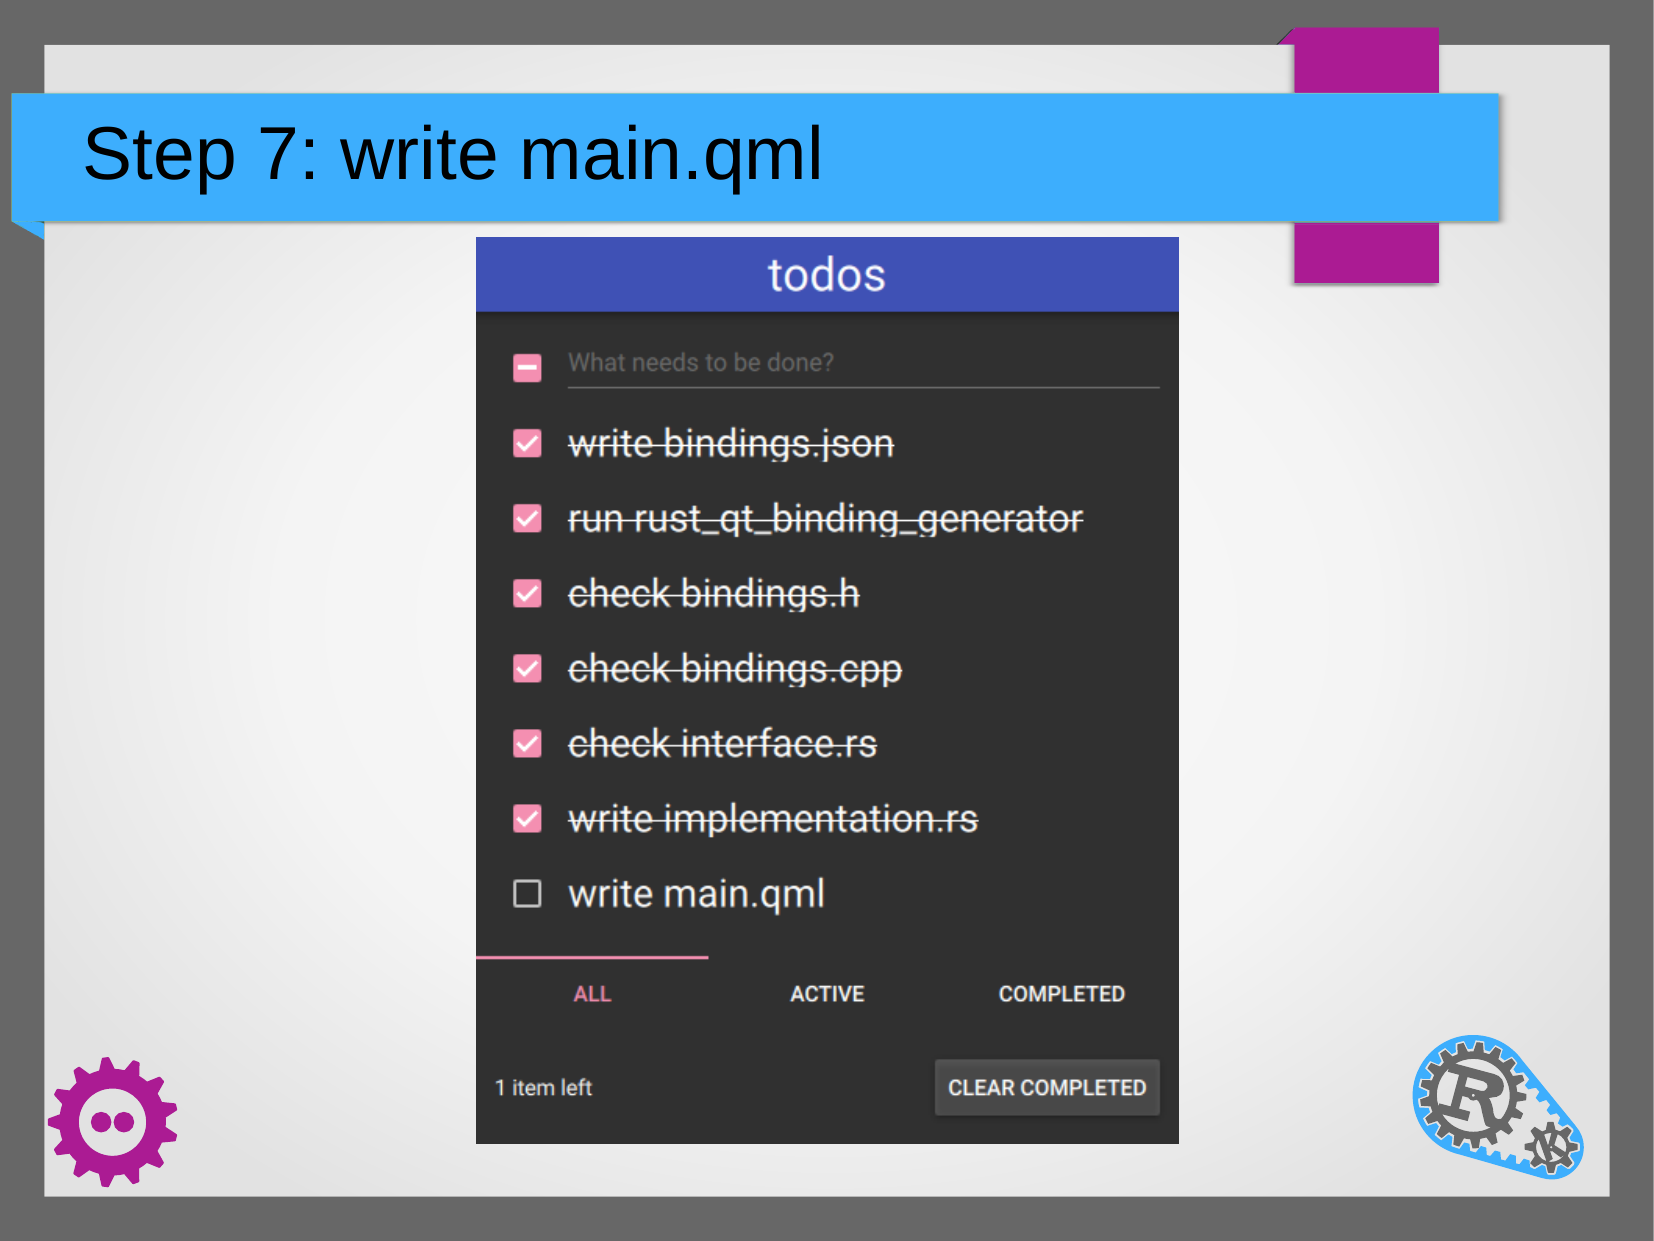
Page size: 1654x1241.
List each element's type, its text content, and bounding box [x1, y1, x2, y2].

picture [0, 0, 1654, 1241]
title Step 7: write main.qml [82, 94, 1264, 213]
